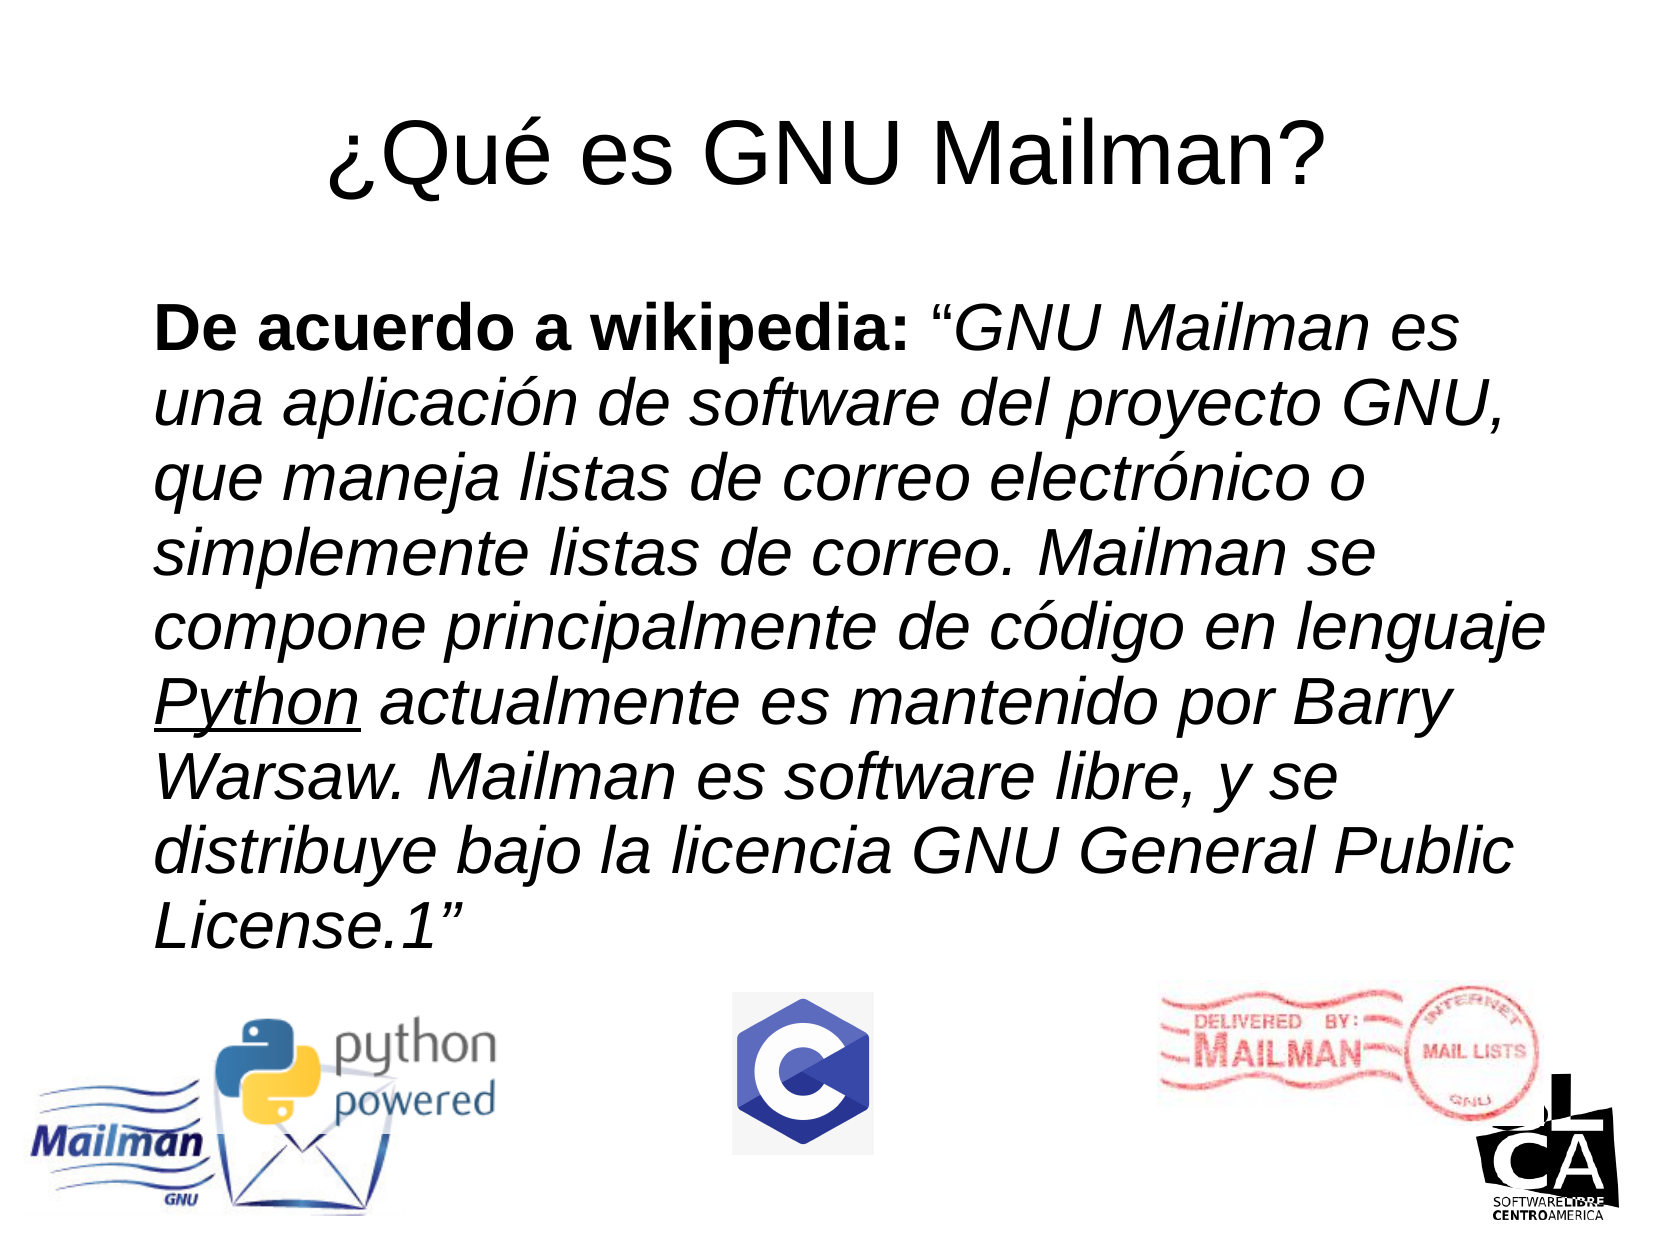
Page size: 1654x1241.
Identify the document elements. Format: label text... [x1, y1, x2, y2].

picture [732, 992, 874, 1155]
title ¿Qué es GNU Mailman? [82, 49, 1571, 257]
picture [1157, 980, 1619, 1220]
list De acuerdo a wikipedia: “GNU Mailman es una aplicación de software del proyecto GNU, que maneja listas de correo electrónico o simplemente listas de correo. Mailman se compone principalmente de código en lenguaje Python actualmente es mantenido por Barry Warsaw. Mailman es software libre, y se distribuye bajo la licencia GNU General Public License.1” [82, 290, 1571, 1010]
picture [23, 1008, 514, 1216]
